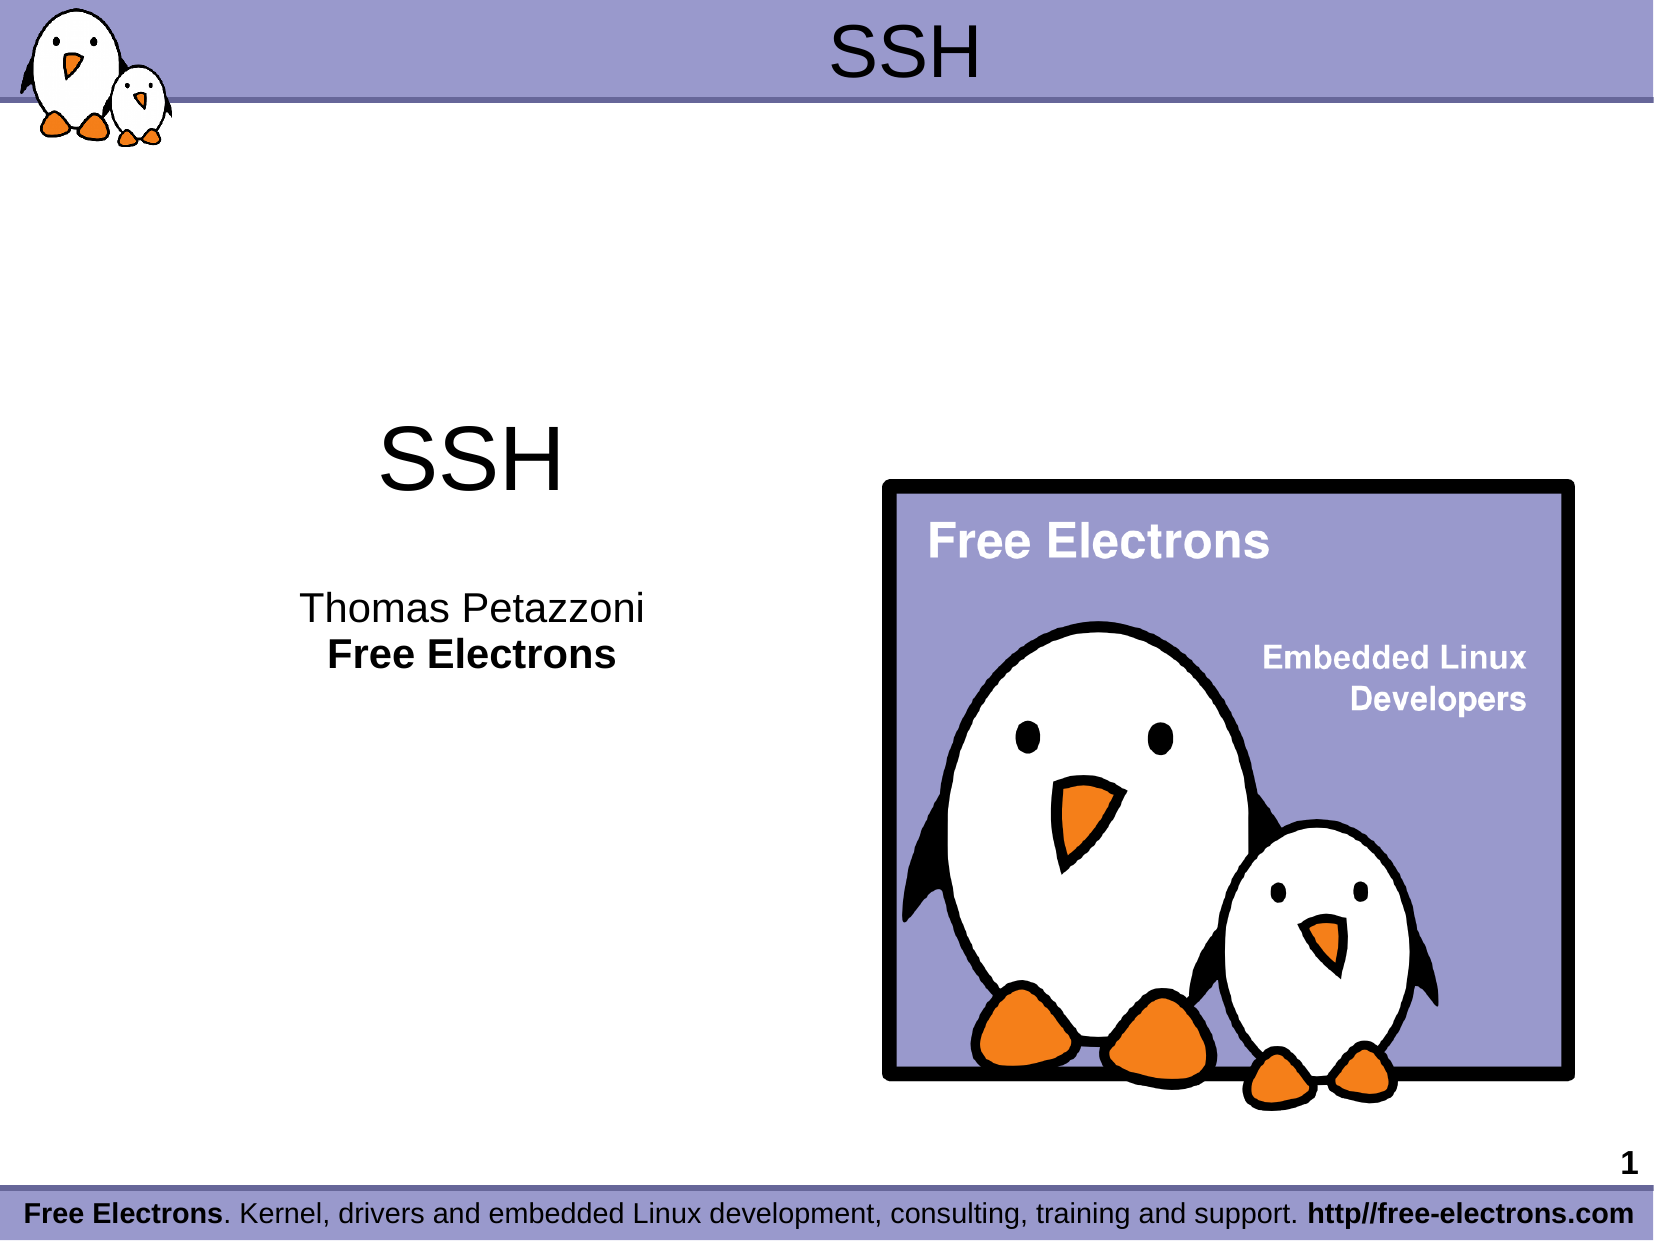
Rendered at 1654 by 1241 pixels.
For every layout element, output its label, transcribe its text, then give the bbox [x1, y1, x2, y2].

title SSH [161, 4, 1651, 98]
picture [882, 479, 1575, 1111]
picture [20, 8, 172, 147]
subtitle SSH Thomas Petazzoni Free Electrons [87, 184, 840, 901]
